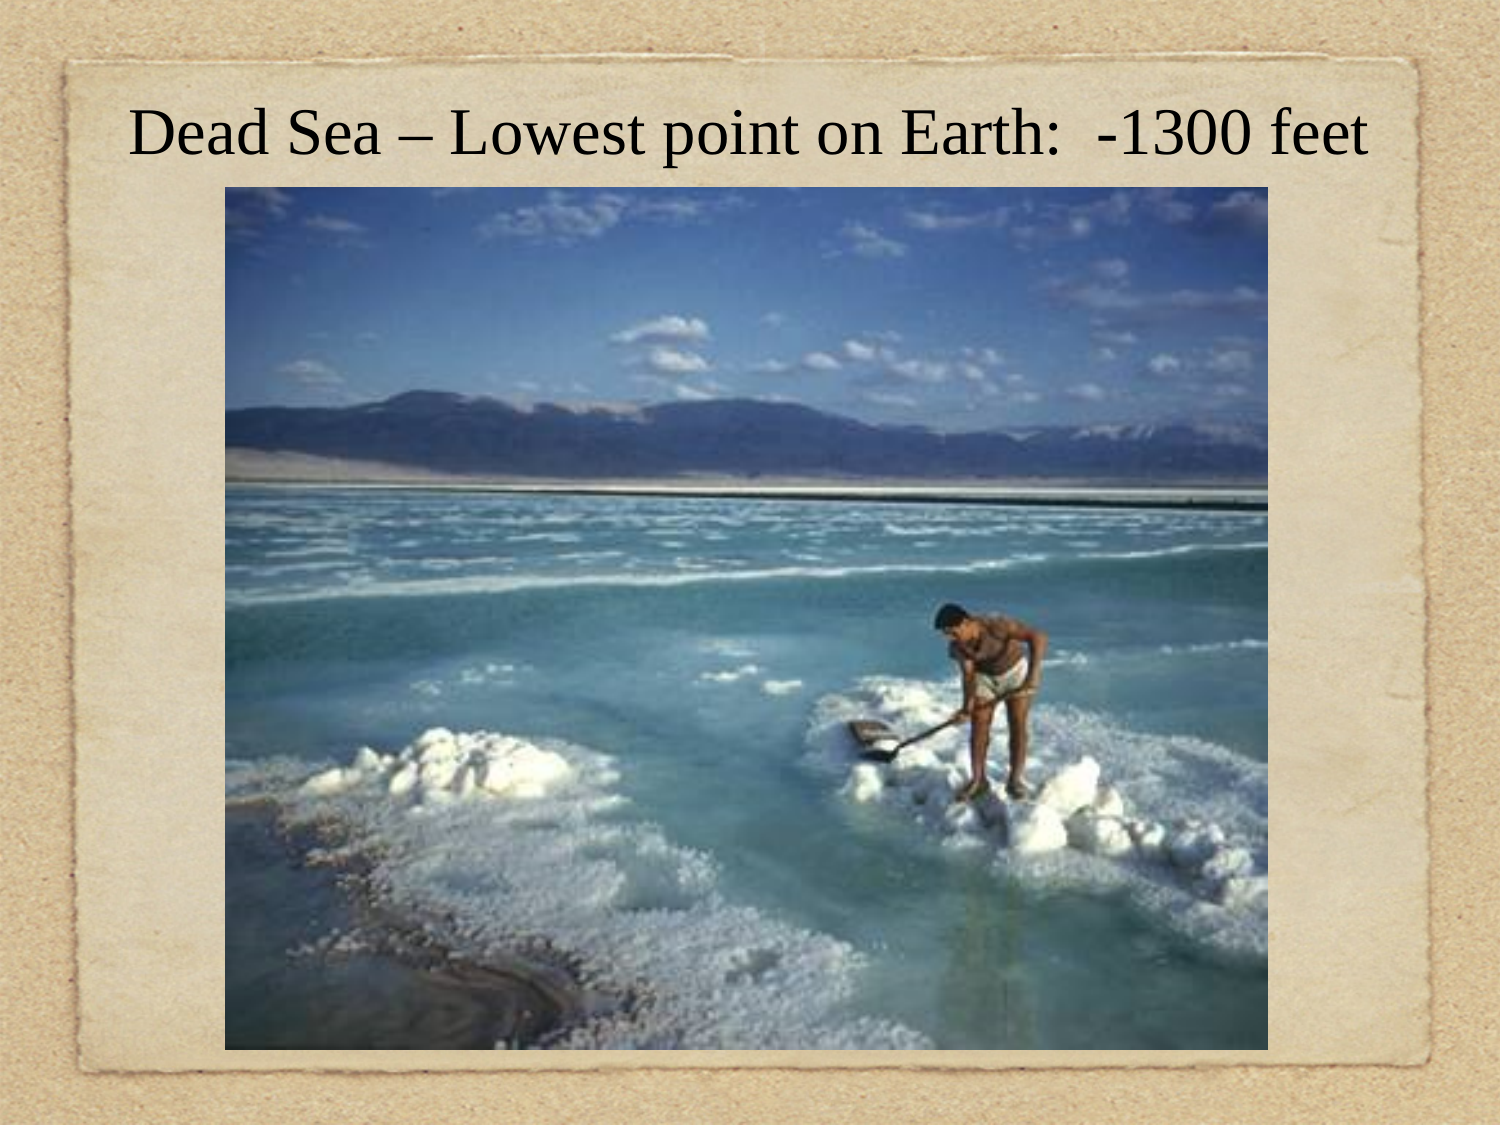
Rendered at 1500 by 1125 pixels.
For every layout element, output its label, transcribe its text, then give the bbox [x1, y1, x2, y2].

title Dead Sea – Lowest point on Earth: -1300 feet [37, 37, 1463, 226]
picture [0, 0, 1500, 1125]
